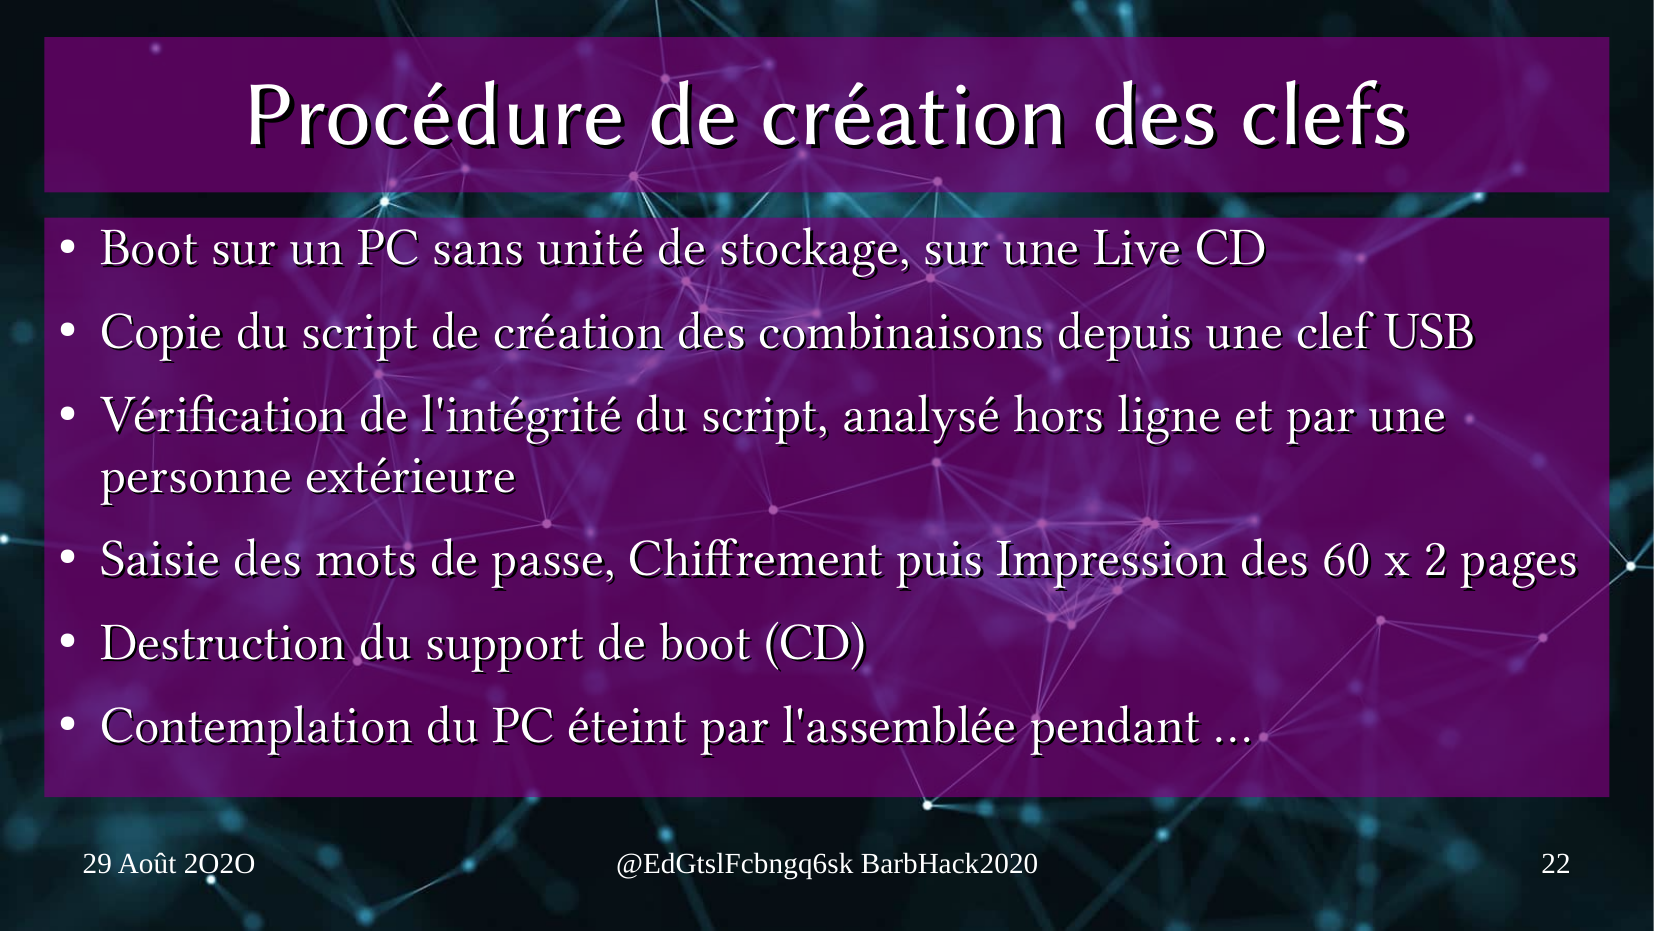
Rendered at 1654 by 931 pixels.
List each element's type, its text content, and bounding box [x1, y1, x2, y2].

picture [0, 0, 1654, 931]
title Procédure de création des clefs [44, 37, 1610, 193]
list Boot sur un PC sans unité de stockage, sur une Live CD Copie du script de création des combinaisons depuis une clef USB Vérification de l'intégrité du script, analysé hors ligne et par une personne extérieure Saisie des mots de passe, Chiffrement puis Impression des 60 x 2 pages Destruction du support de boot (CD) Contemplation du PC éteint par l'assemblée pendant ... [44, 217, 1610, 798]
